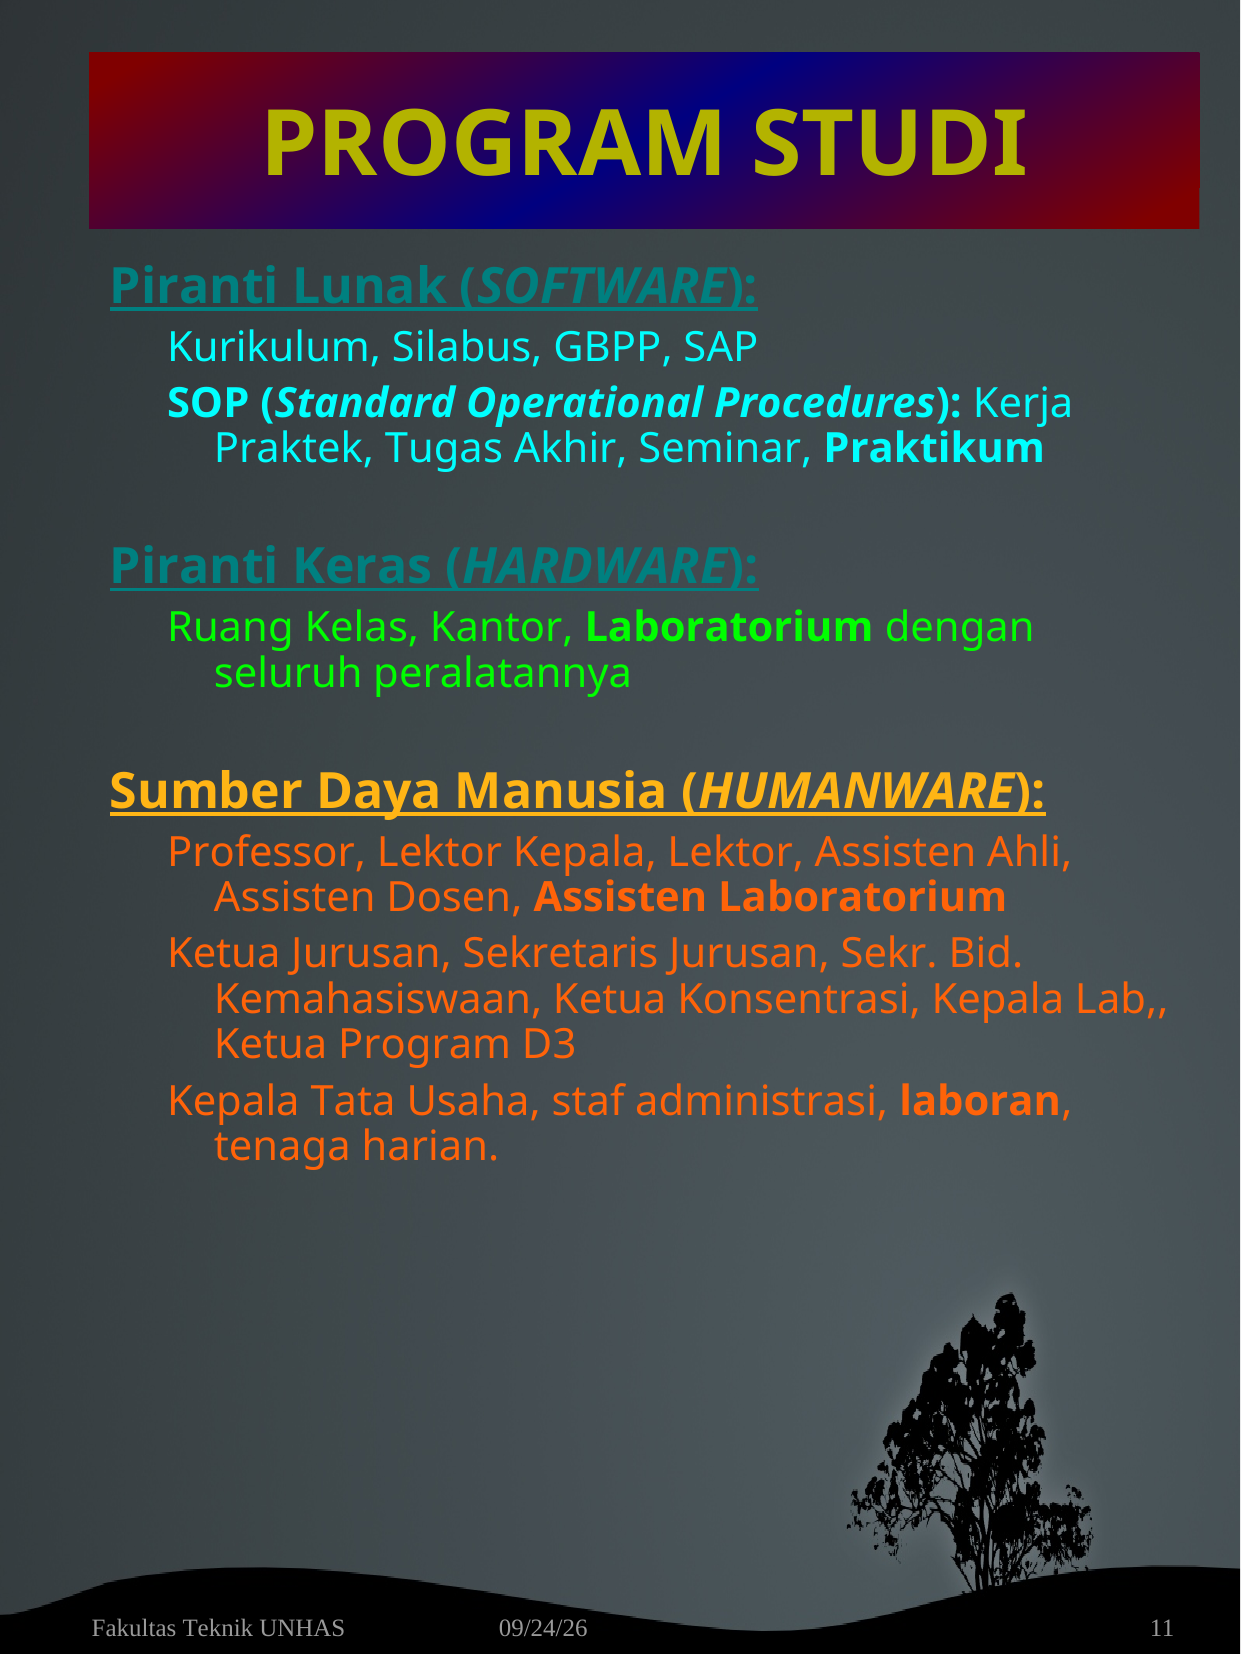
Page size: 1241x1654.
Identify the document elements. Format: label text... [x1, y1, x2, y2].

list Piranti Lunak (SOFTWARE): Kurikulum, Silabus, GBPP, SAP SOP (Standard Operational Procedures): Kerja Praktek, Tugas Akhir, Seminar, Praktikum Piranti Keras (HARDWARE): Ruang Kelas, Kantor, Laboratorium dengan seluruh peralatannya Sumber Daya Manusia (HUMANWARE): Professor, Lektor Kepala, Lektor, Assisten Ahli, Assisten Dosen, Assisten Laboratorium Ketua Jurusan, Sekretaris Jurusan, Sekr. Bid. Kemahasiswaan, Ketua Konsentrasi, Kepala Lab,, Ketua Program D3 Kepala Tata Usaha, staf administrasi, laboran, tenaga harian. [77, 251, 1199, 1194]
title PROGRAM STUDI [89, 52, 1200, 229]
picture [0, 0, 1241, 1654]
